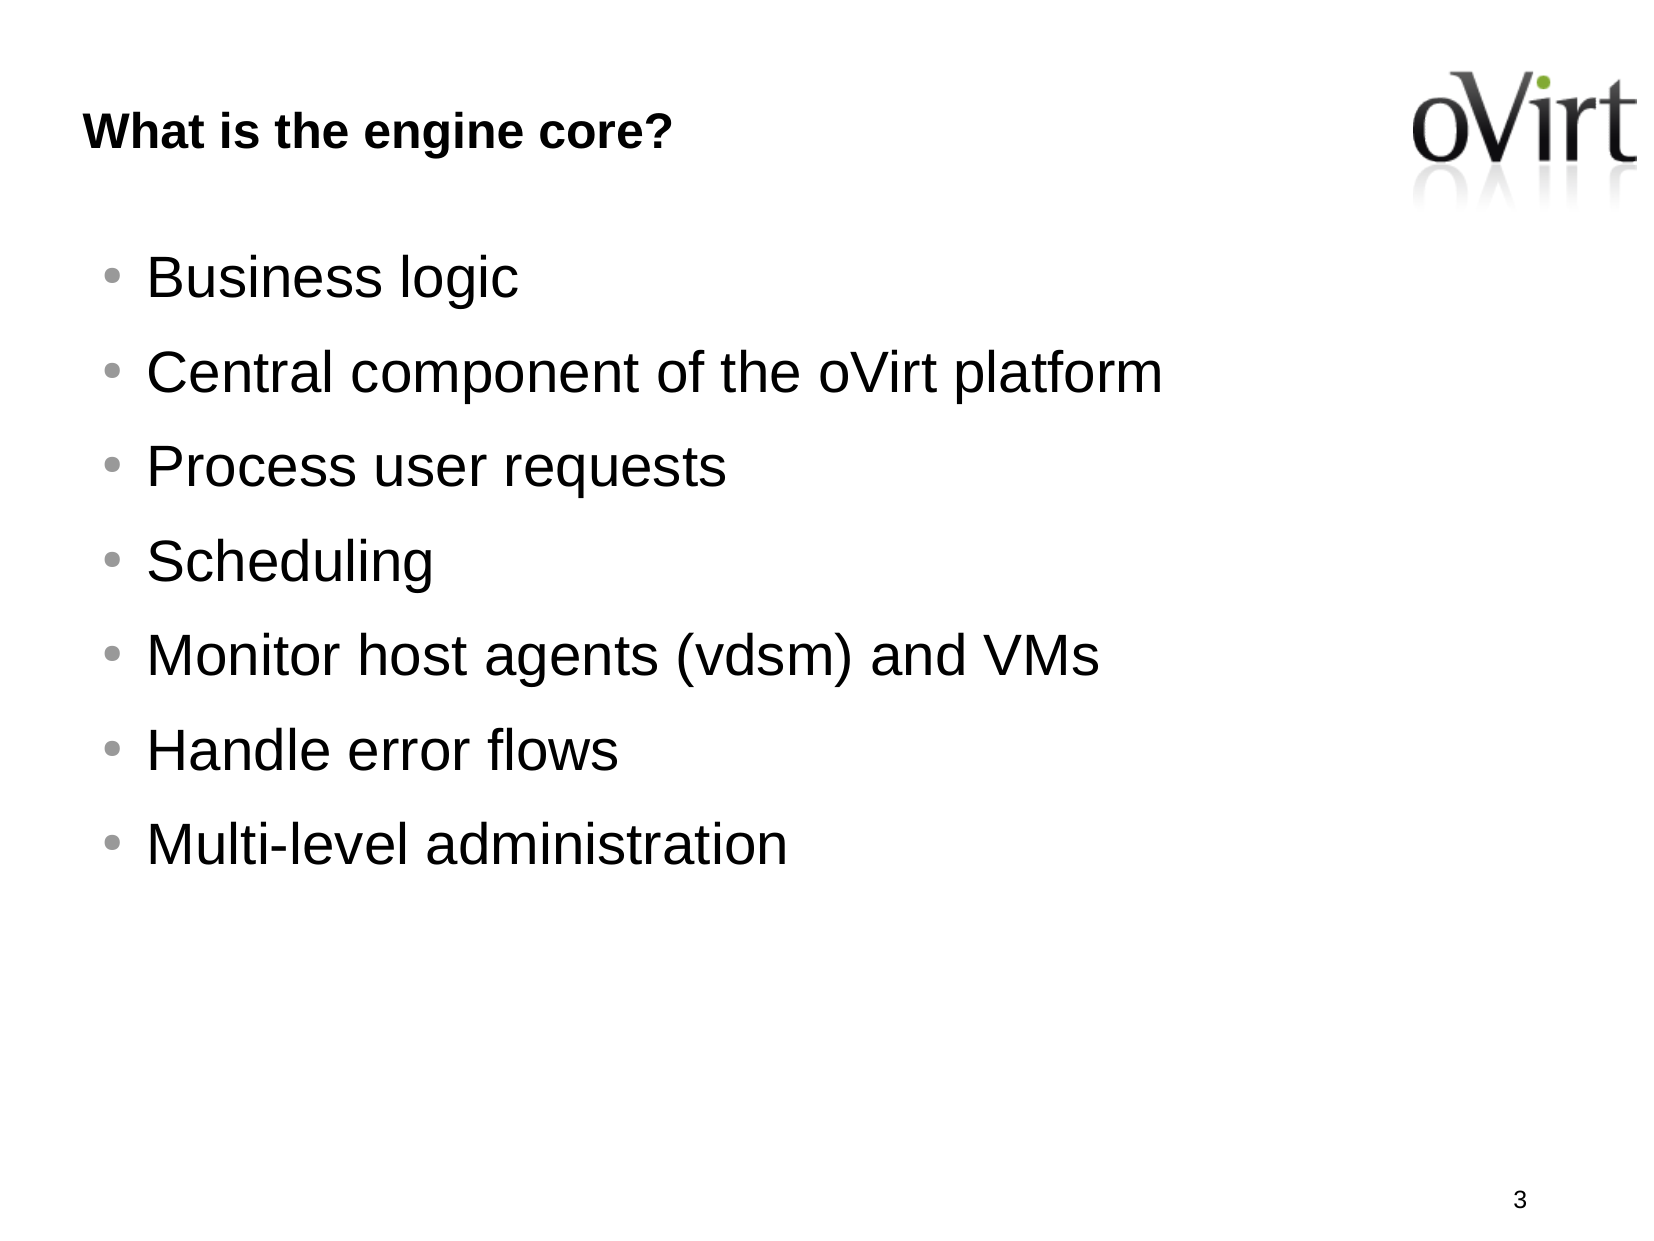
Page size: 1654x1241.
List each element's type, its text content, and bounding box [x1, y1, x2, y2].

picture [1413, 63, 1637, 212]
list Business logic Central component of the oVirt platform Process user requests Scheduling Monitor host agents (vdsm) and VMs Handle error flows Multi-level administration [86, 244, 1576, 1039]
title What is the engine core? [82, 37, 1303, 226]
